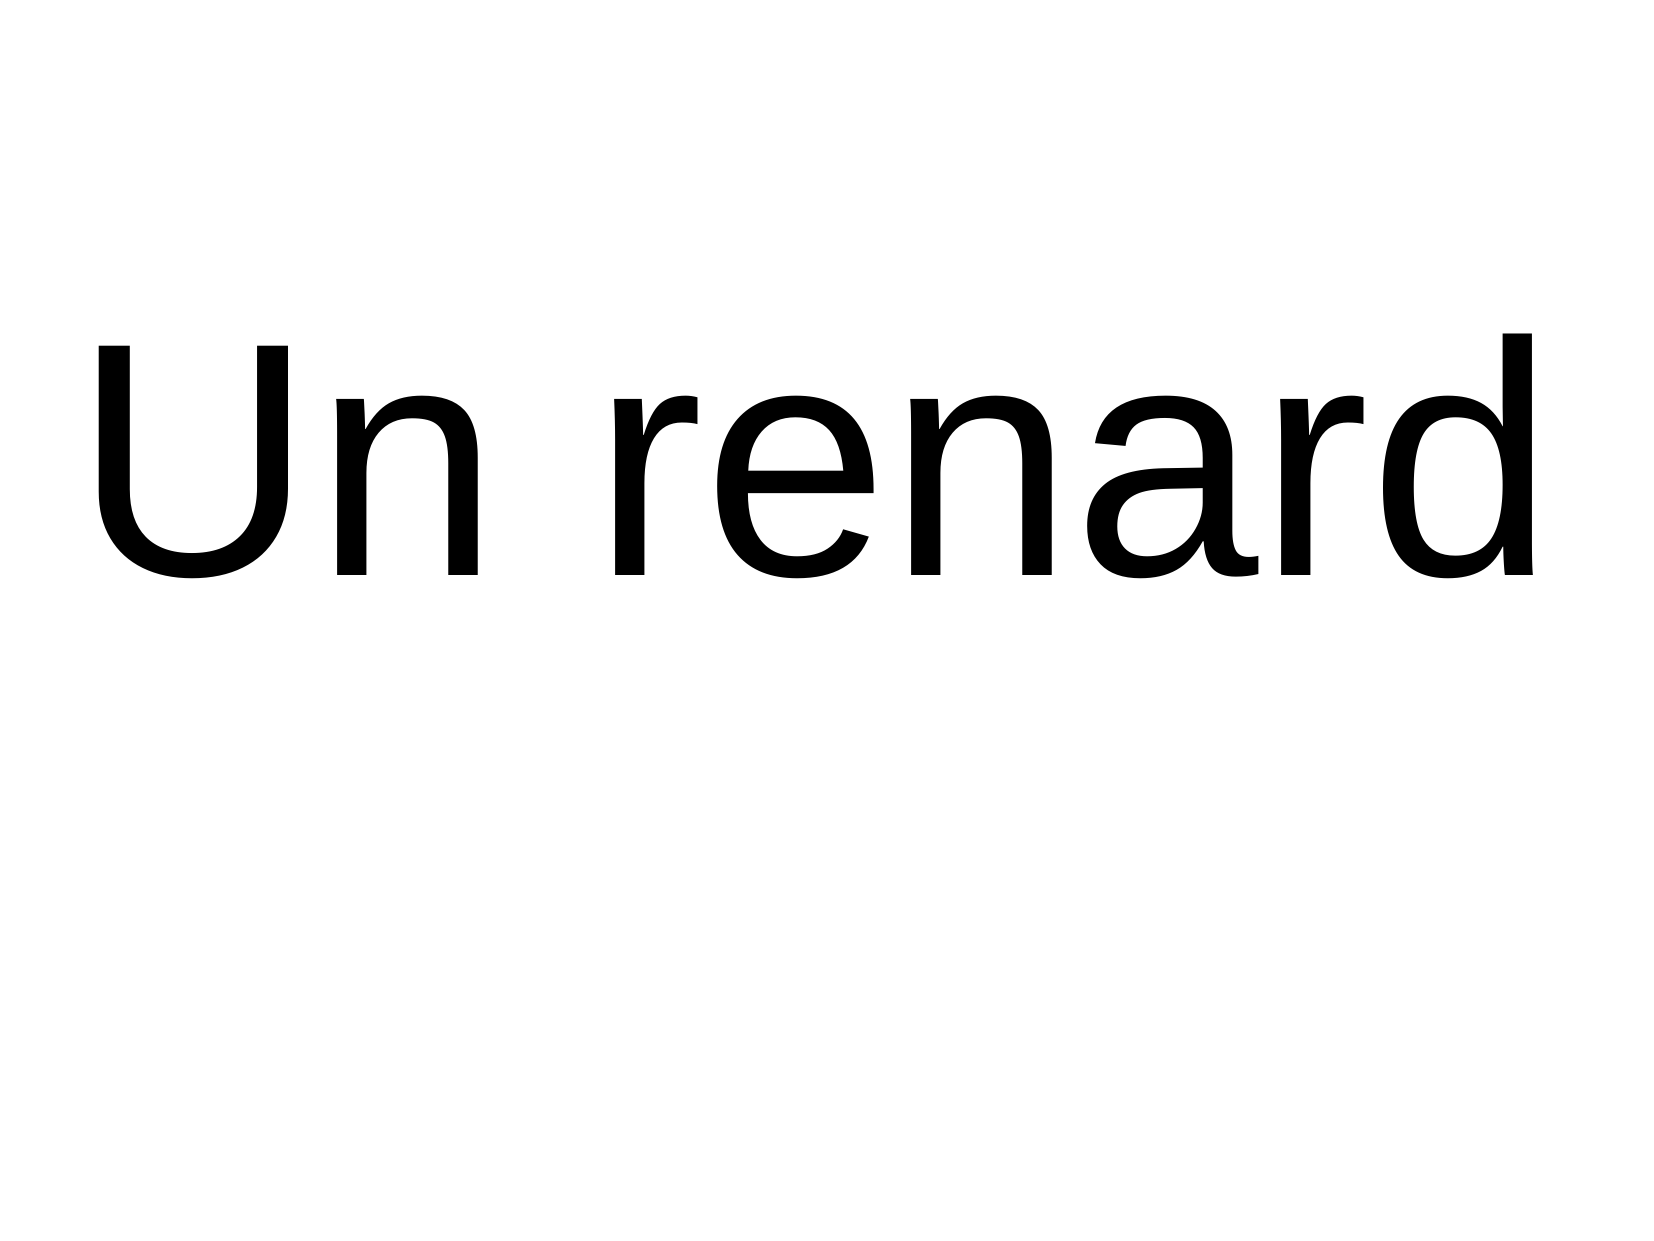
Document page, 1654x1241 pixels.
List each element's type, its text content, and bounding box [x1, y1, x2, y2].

text_box Un renard [59, 265, 1625, 653]
